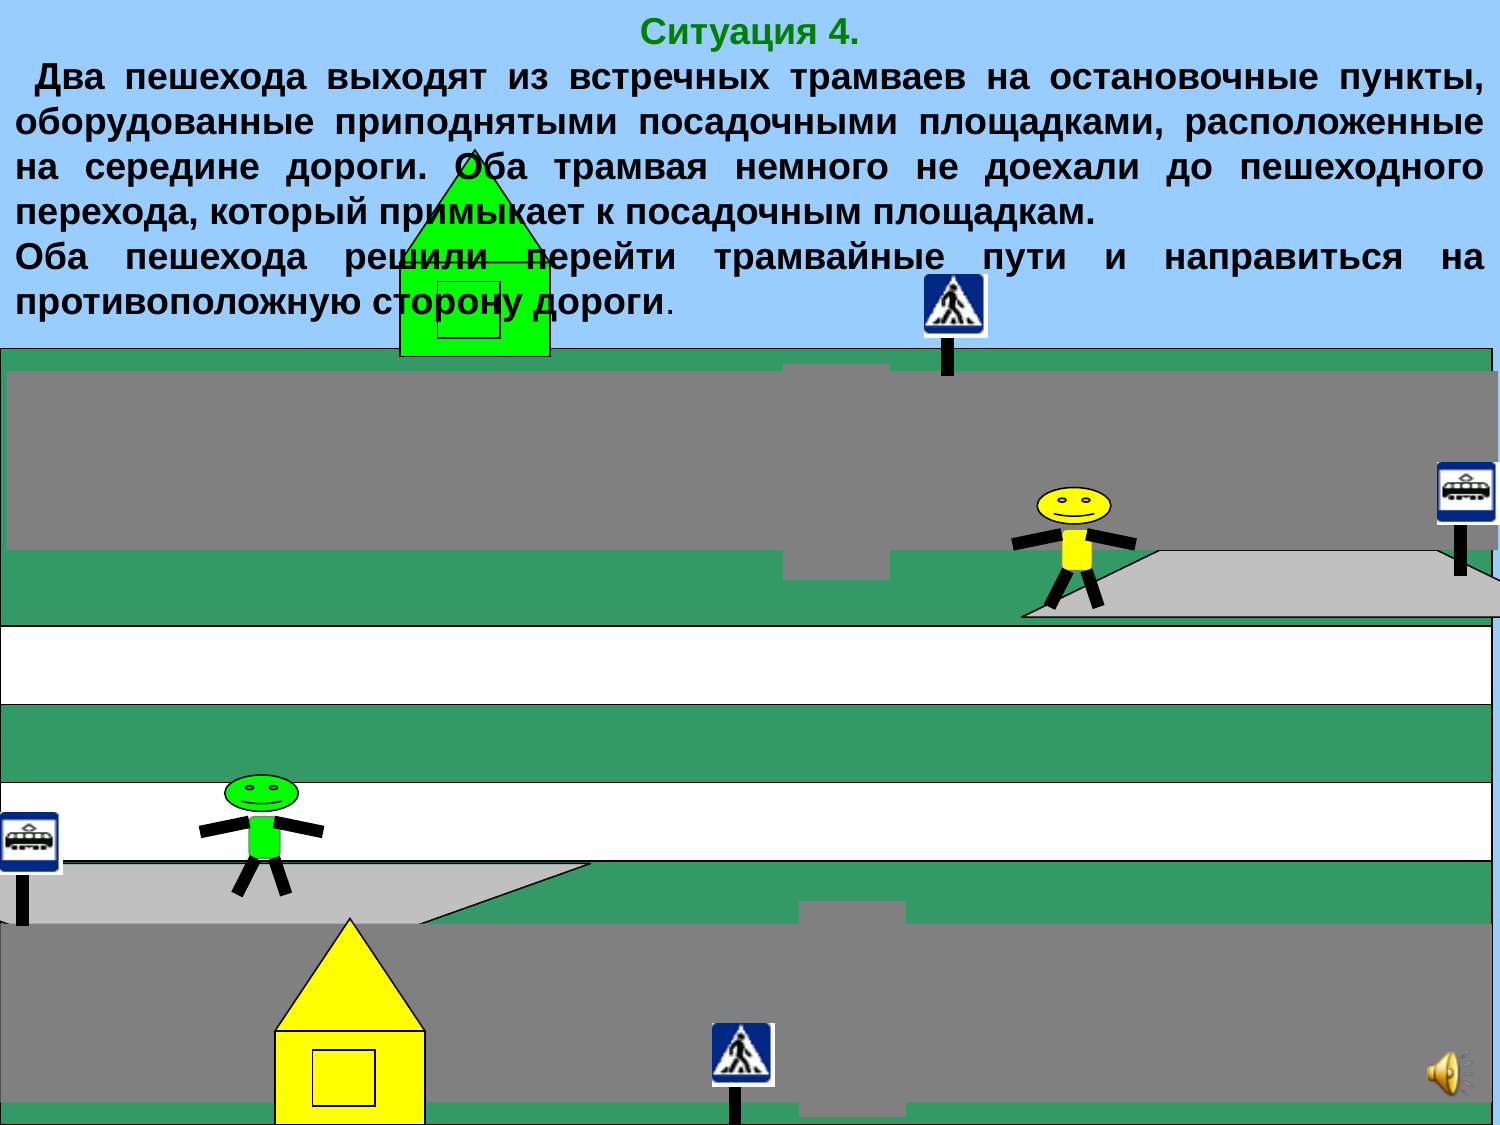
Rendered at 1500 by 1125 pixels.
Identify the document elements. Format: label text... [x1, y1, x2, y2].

picture [712, 1023, 775, 1087]
picture [0, 812, 63, 875]
picture [924, 330, 988, 338]
text_box [0, 330, 1500, 1125]
picture [1437, 462, 1500, 525]
picture [1426, 1051, 1477, 1102]
text_box Ситуация 4. Два пешехода выходят из встречных трамваев на остановочные пункты, оборудованные приподнятыми посадочными площадками, расположенные на середине дороги. Оба трамвая немного не доехали до пешеходного перехода, который примыкает к посадочным площадкам. Оба пешехода решили перейти трамвайные пути и направиться на противоположную сторону дороги. [0, 0, 1500, 330]
